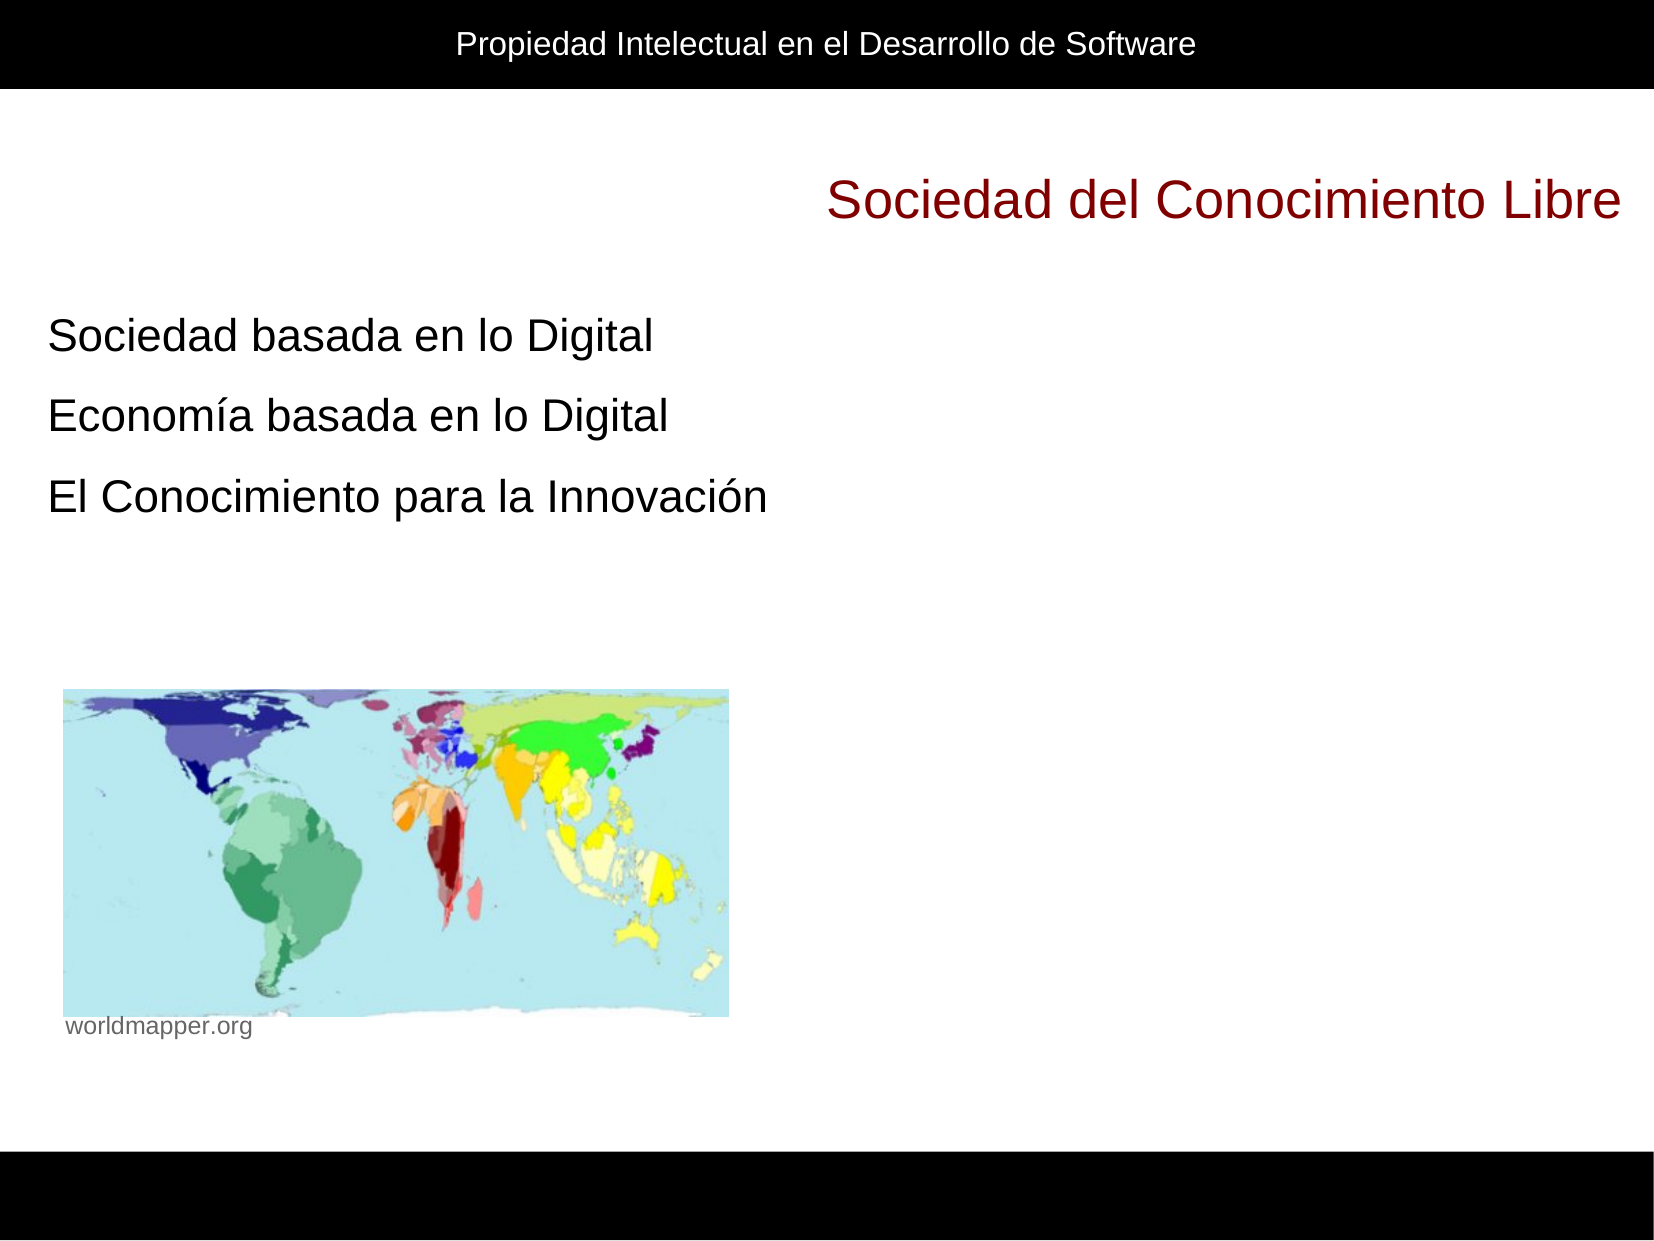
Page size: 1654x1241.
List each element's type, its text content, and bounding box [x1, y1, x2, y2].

list Sociedad basada en lo Digital Economía basada en lo Digital El Conocimiento para la Innovación [29, 309, 808, 886]
text_box worldmapper.org [65, 1011, 310, 1040]
title Sociedad del Conocimiento Libre [147, 147, 1625, 252]
picture [63, 689, 729, 1017]
